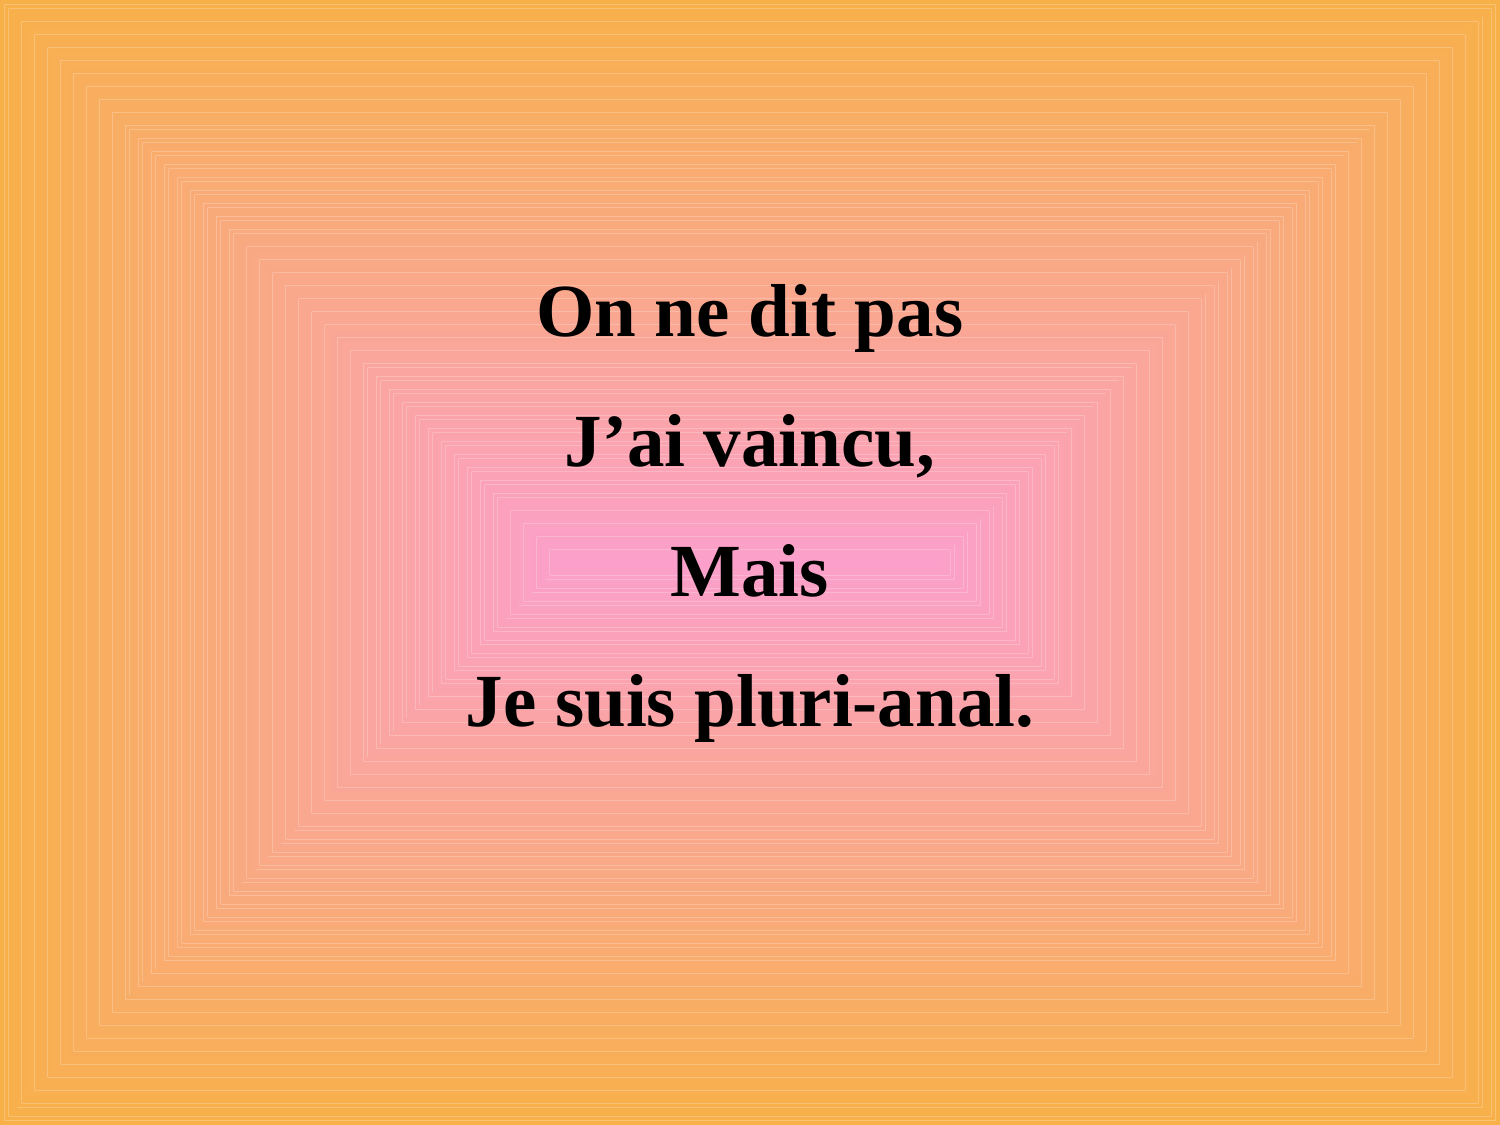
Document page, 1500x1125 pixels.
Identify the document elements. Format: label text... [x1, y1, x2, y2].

text_box On ne dit pas J’ai vaincu, Mais Je suis pluri-anal. [450, 262, 1050, 751]
